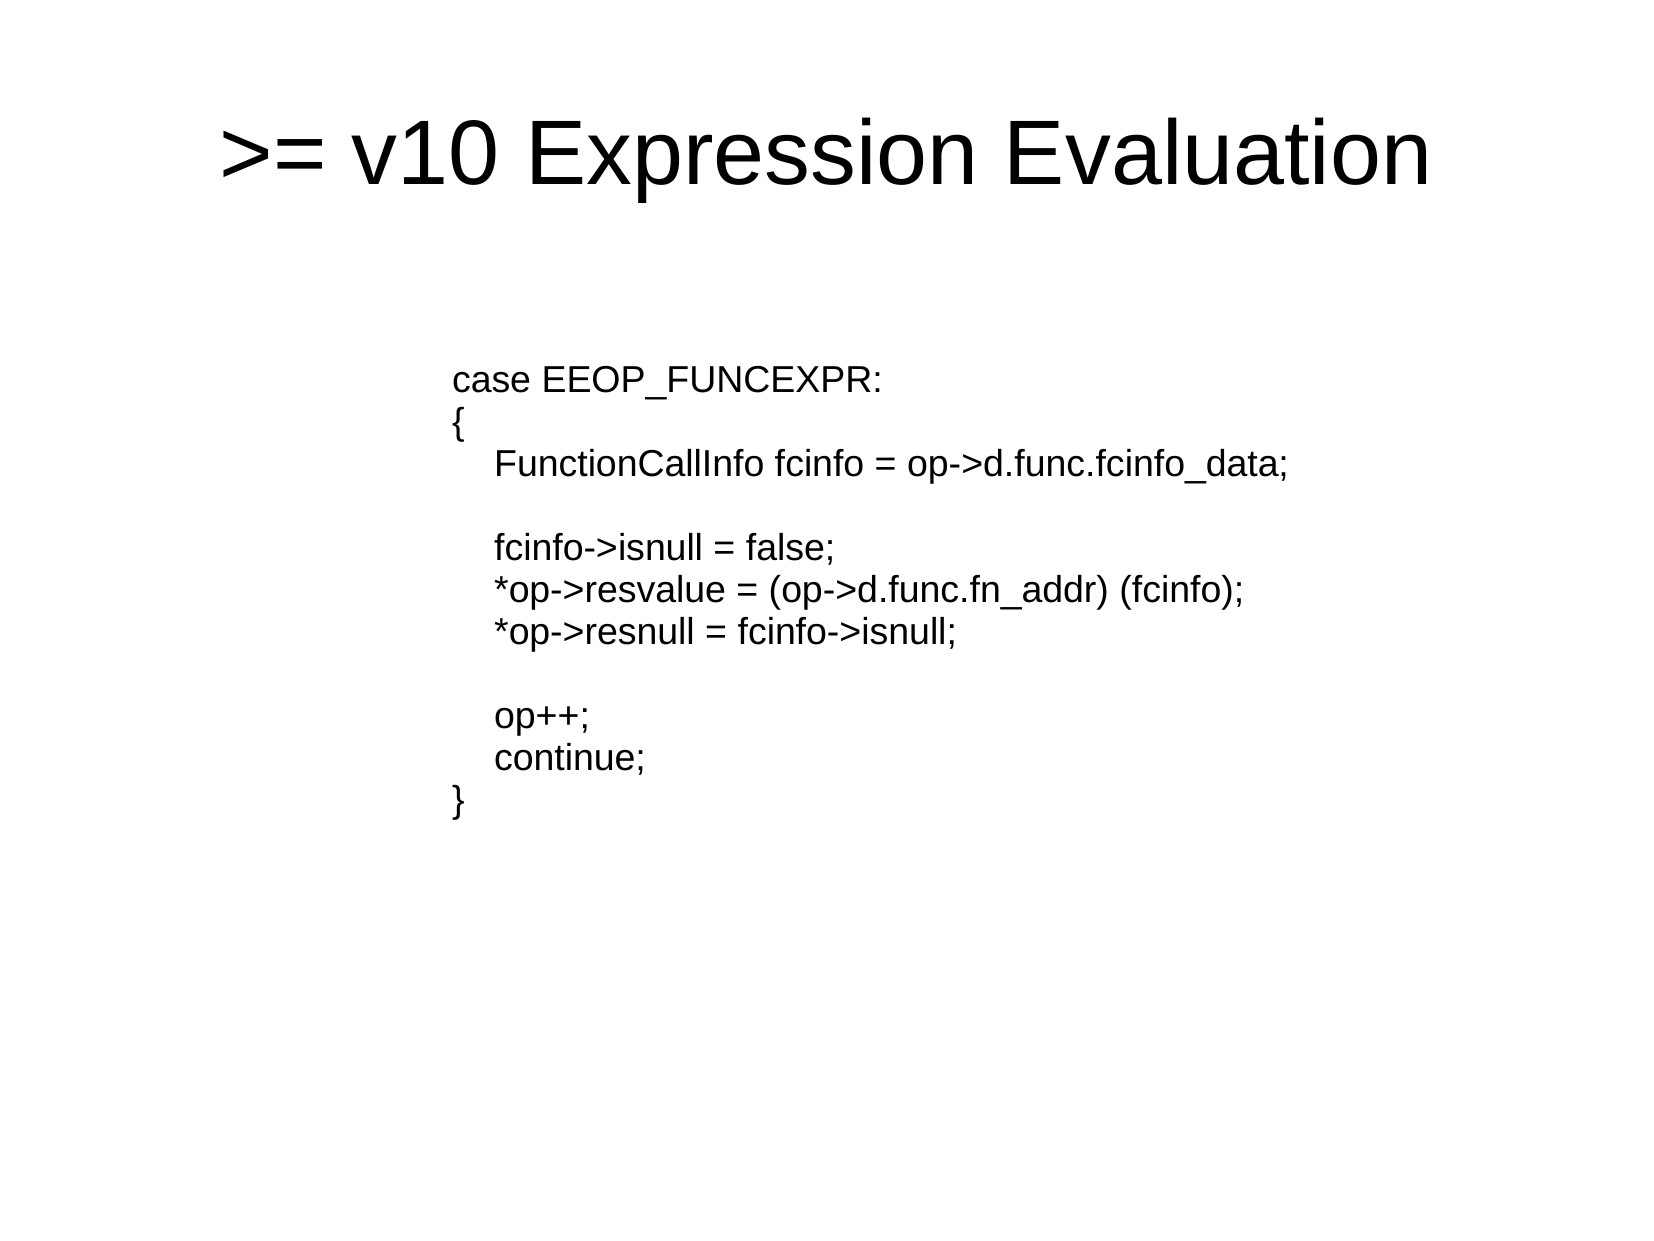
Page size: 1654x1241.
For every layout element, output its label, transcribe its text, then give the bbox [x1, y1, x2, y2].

title >= v10 Expression Evaluation [82, 49, 1571, 257]
text_box case EEOP_FUNCEXPR: { FunctionCallInfo fcinfo = op->d.func.fcinfo_data; fcinfo->isnull = false; *op->resvalue = (op->d.func.fn_addr) (fcinfo); *op->resnull = fcinfo->isnull; op++; continue; } [353, 351, 1305, 829]
